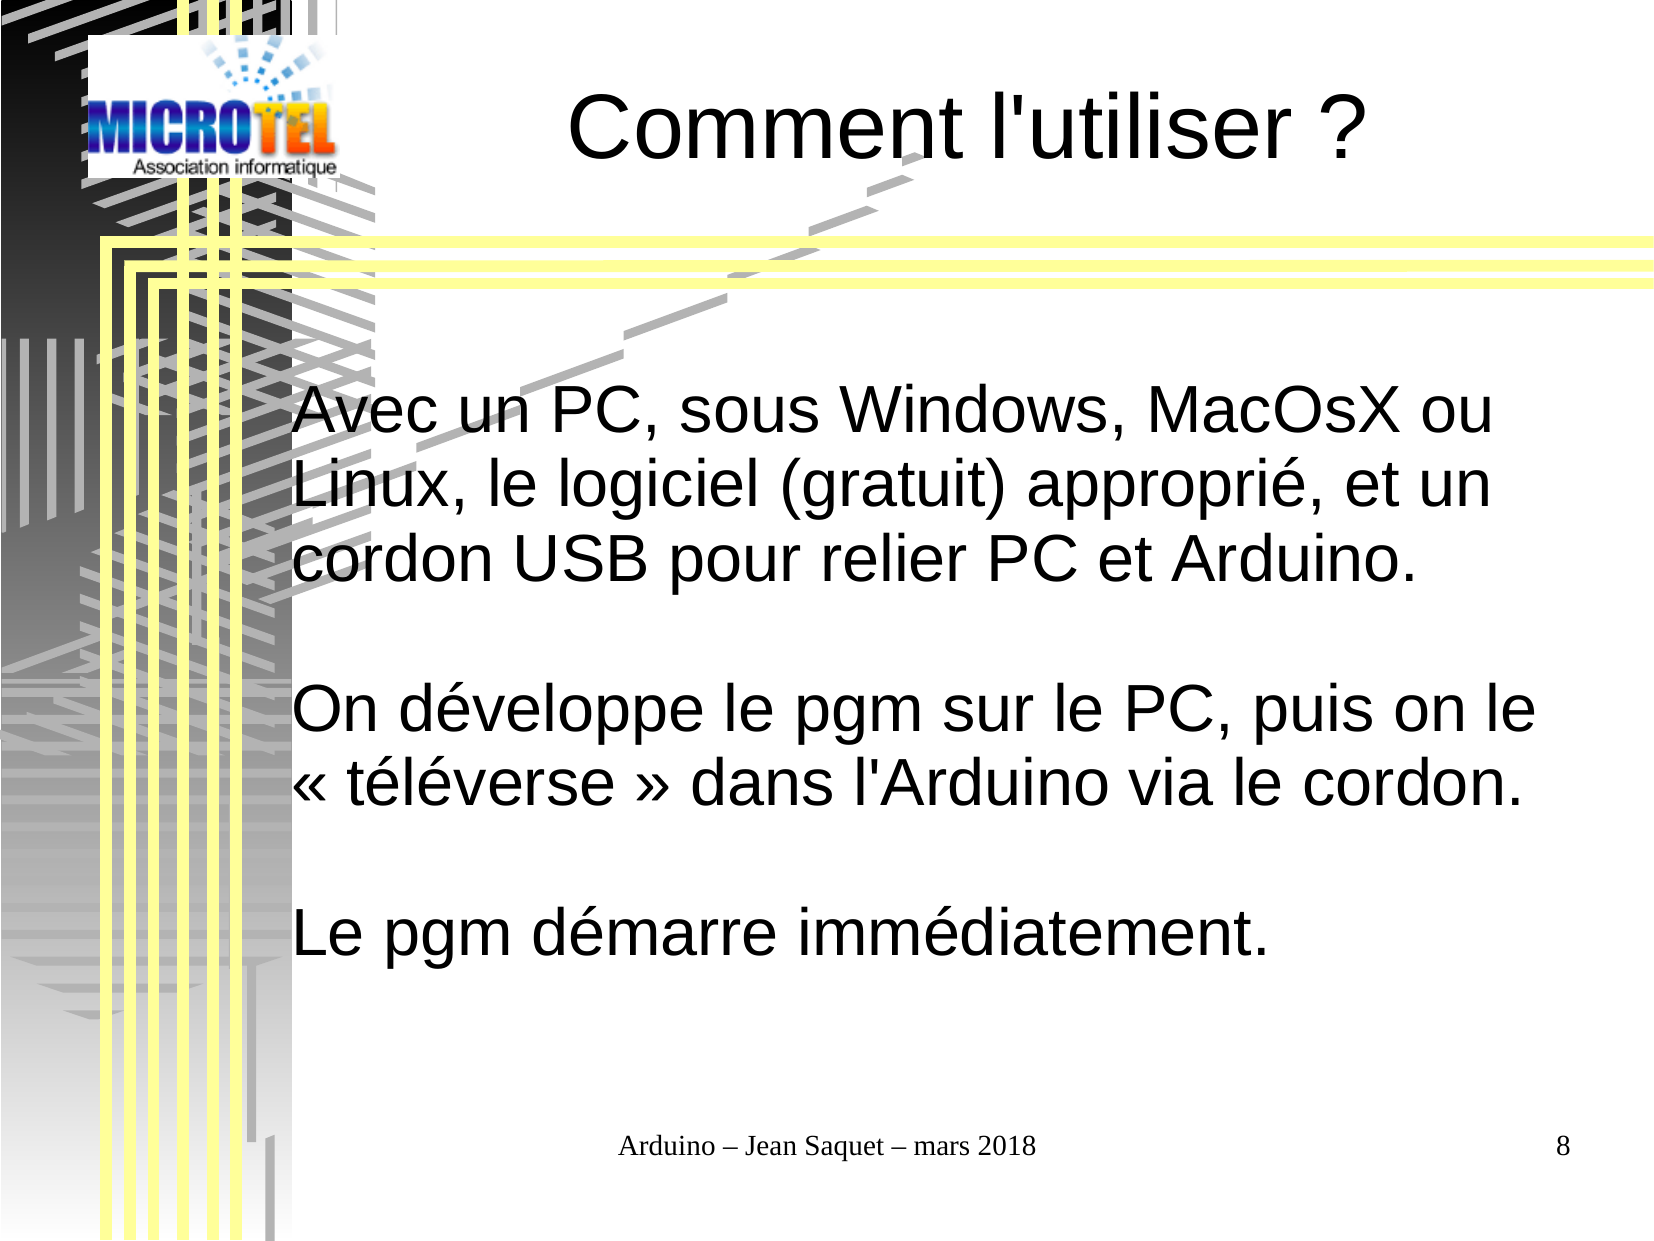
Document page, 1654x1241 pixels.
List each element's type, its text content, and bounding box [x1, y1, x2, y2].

title Comment l'utiliser ? [383, 23, 1554, 231]
subtitle Avec un PC, sous Windows, MacOsX ou Linux, le logiciel (gratuit) approprié, et un cordon USB pour relier PC et Arduino. On développe le pgm sur le PC, puis on le « téléverse » dans l'Arduino via le cordon. Le pgm démarre immédiatement. [291, 298, 1567, 1118]
picture [88, 35, 340, 178]
